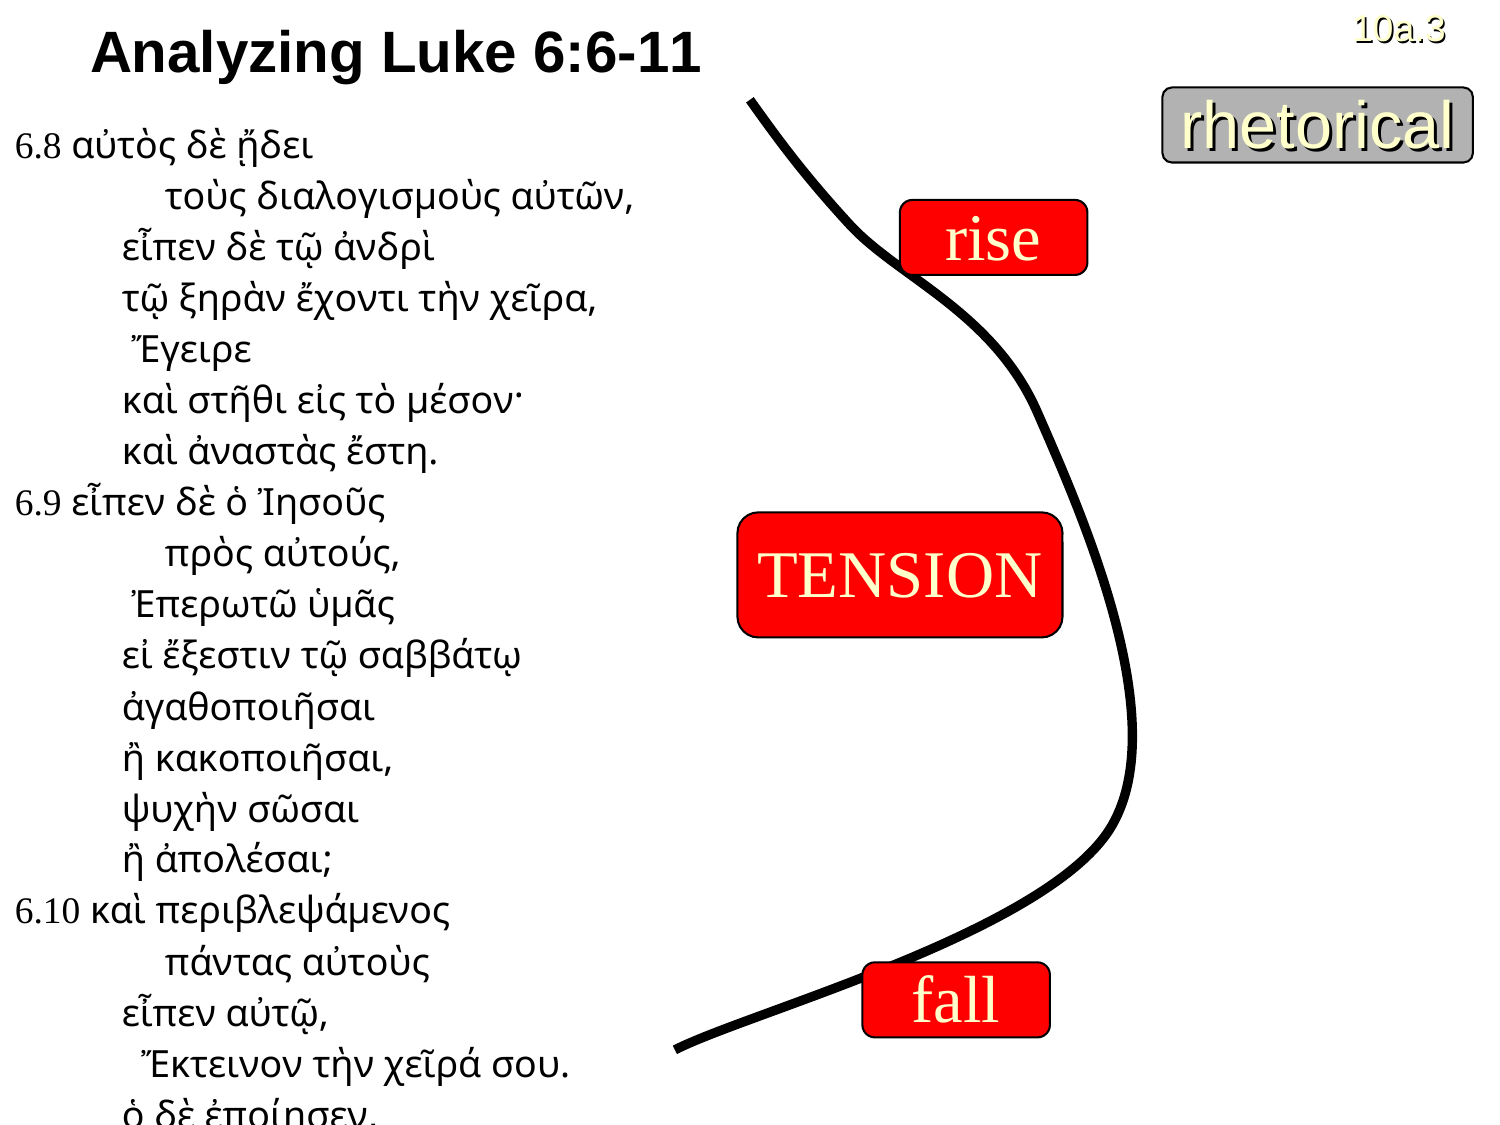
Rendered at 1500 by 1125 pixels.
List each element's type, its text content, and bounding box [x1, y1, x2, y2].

text_box Analyzing Luke 6:6-11 [74, 12, 1175, 93]
text_box rise [899, 199, 1088, 275]
text_box 6.8 αὐτὸς δὲ ᾔδει τοὺς διαλογισμοὺς αὐτῶν, εἶπεν δὲ τῷ ἀνδρὶ τῷ ξηρὰν ἔχοντι τὴν χεῖρα, Ἔγειρε καὶ στῆθι εἰς τὸ μέσον· καὶ ἀναστὰς ἔστη. 6.9 εἶπεν δὲ ὁ Ἰησοῦς πρὸς αὐτούς, Ἐπερωτῶ ὑμᾶς εἰ ἔξεστιν τῷ σαββάτῳ ἀγαθοποιῆσαι ἢ κακοποιῆσαι, ψυχὴν σῶσαι ἢ ἀπολέσαι; 6.10 καὶ περιβλεψάμενος πάντας αὐτοὺς εἶπεν αὐτῷ, Ἔκτεινον τὴν χεῖρά σου. ὁ δὲ ἐποίησεν, καὶ ἀπεκατεστάθη ἡ χεὶρ αὐτοῦ. [0, 111, 801, 1125]
text_box rhetorical [1162, 87, 1473, 163]
text_box fall [862, 962, 1050, 1038]
text_box TENSION [737, 512, 1063, 638]
text_box 10a.3 [1337, 0, 1488, 58]
